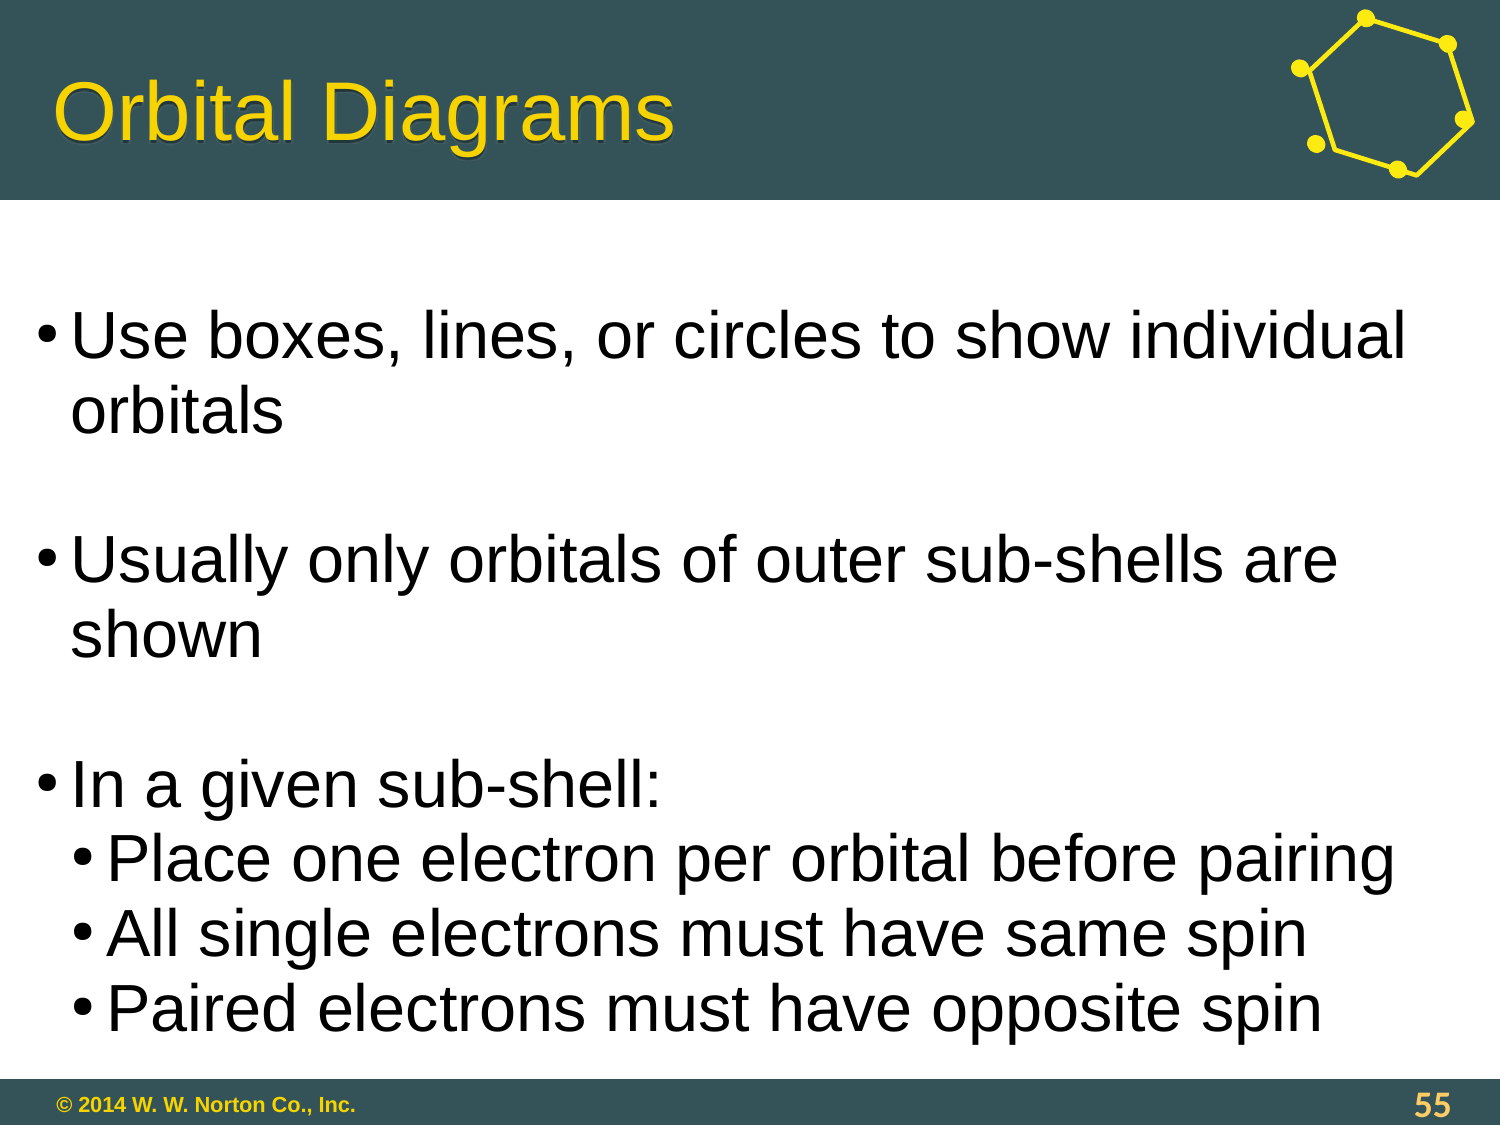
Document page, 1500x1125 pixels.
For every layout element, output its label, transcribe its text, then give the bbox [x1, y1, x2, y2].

title Orbital Diagrams [37, 19, 1118, 194]
text_box Use boxes, lines, or circles to show individual orbitals Usually only orbitals of outer sub-shells are shown In a given sub-shell: Place one electron per orbital before pairing All single electrons must have same spin Paired electrons must have opposite spin [0, 194, 1489, 1075]
slide_number <number> [1390, 1076, 1468, 1125]
